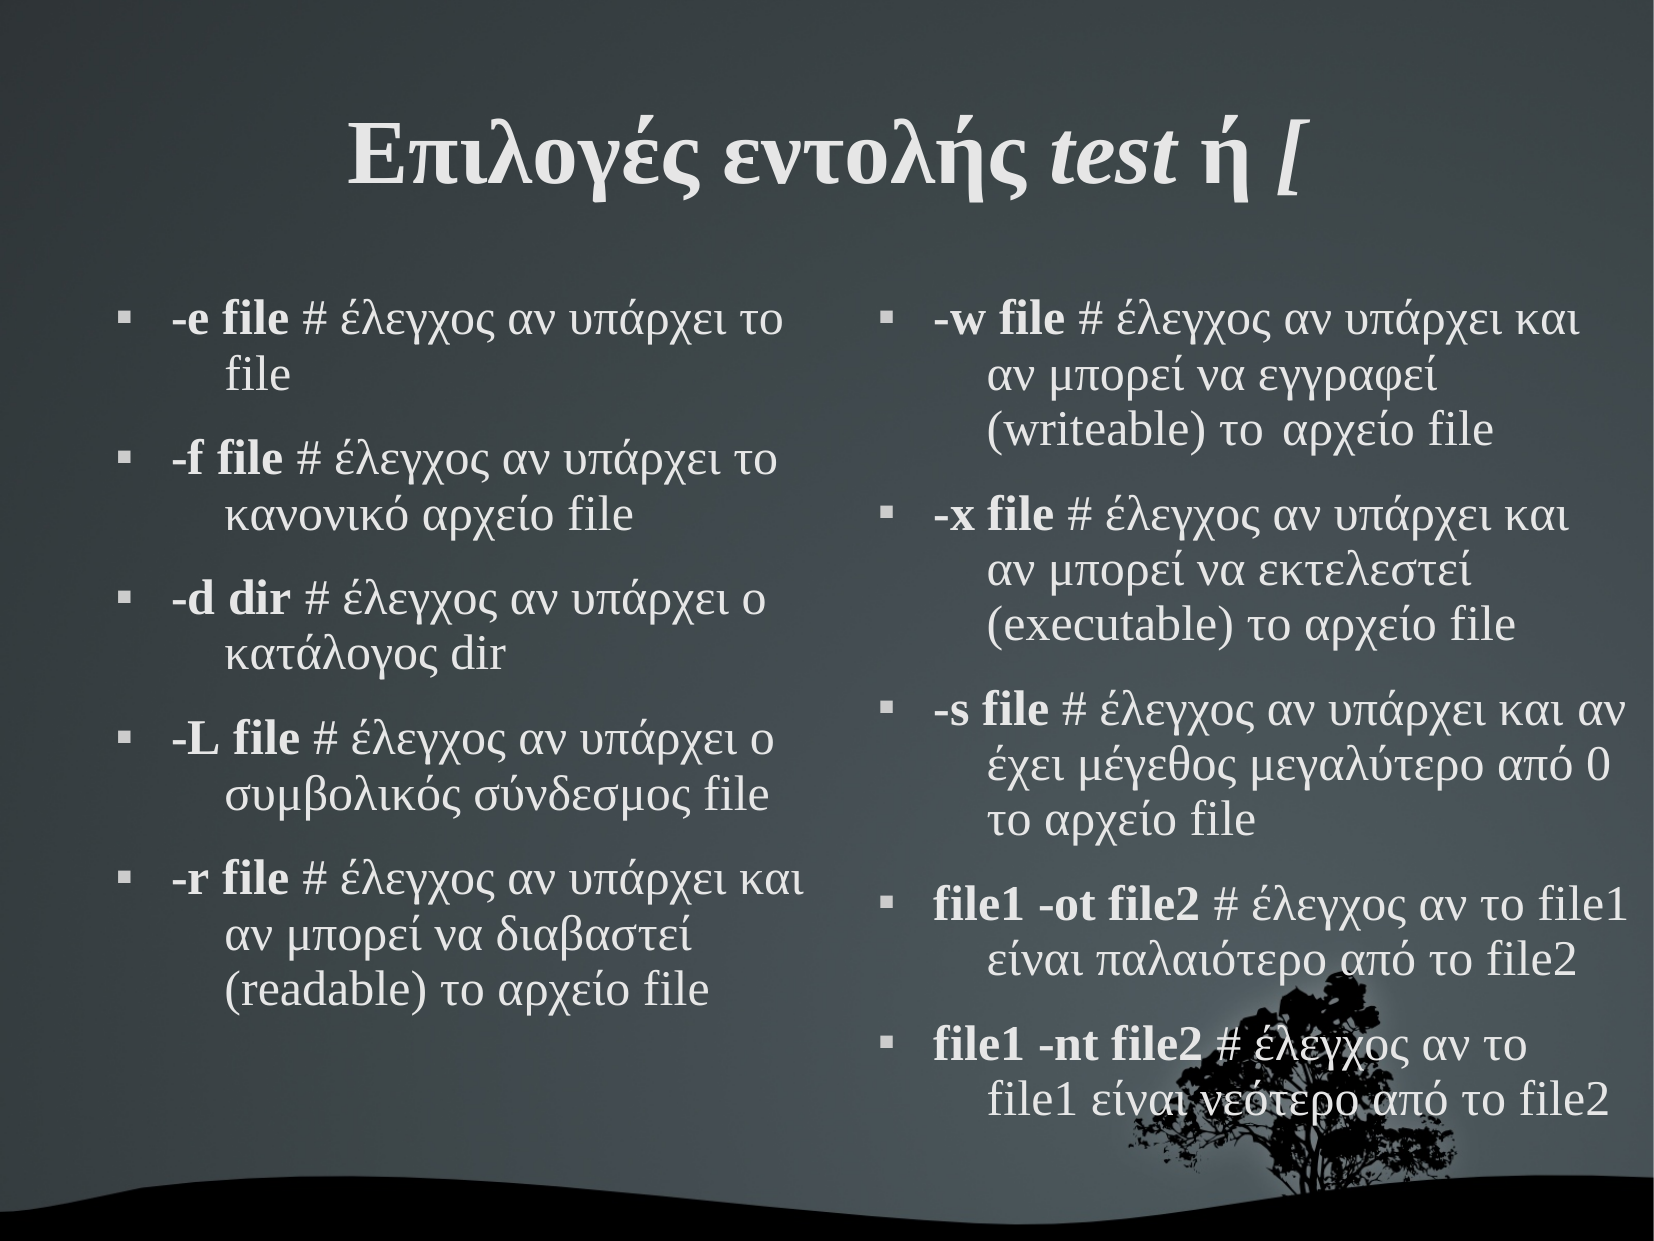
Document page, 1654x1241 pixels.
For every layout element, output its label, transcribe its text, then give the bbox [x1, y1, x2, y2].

picture [0, 0, 1654, 1241]
list -w file # έλεγχος αν υπάρχει και αν μπορεί να εγγραφεί (writeable) το αρχείο file -x file # έλεγχος αν υπάρχει και αν μπορεί να εκτελεστεί (executable) το αρχείο file -s file # έλεγχος αν υπάρχει και αν έχει μέγεθος μεγαλύτερο από 0 το αρχείο file file1 -ot file2 # έλεγχος αν το file1 είναι παλαιότερο από το file2 file1 -nt file2 # έλεγχος αν το file1 είναι νεότερο από το file2 [845, 290, 1631, 1219]
list -e file # έλεγχος αν υπάρχει το file -f file # έλεγχος αν υπάρχει το κανονικό αρχείο file -d dir # έλεγχος αν υπάρχει ο κατάλογος dir -L file # έλεγχος αν υπάρχει ο συμβολικός σύνδεσμος file -r file # έλεγχος αν υπάρχει και αν μπορεί να διαβαστεί (readable) το αρχείο file [82, 290, 809, 1109]
title Επιλογές εντολής test ή [ [82, 49, 1571, 257]
